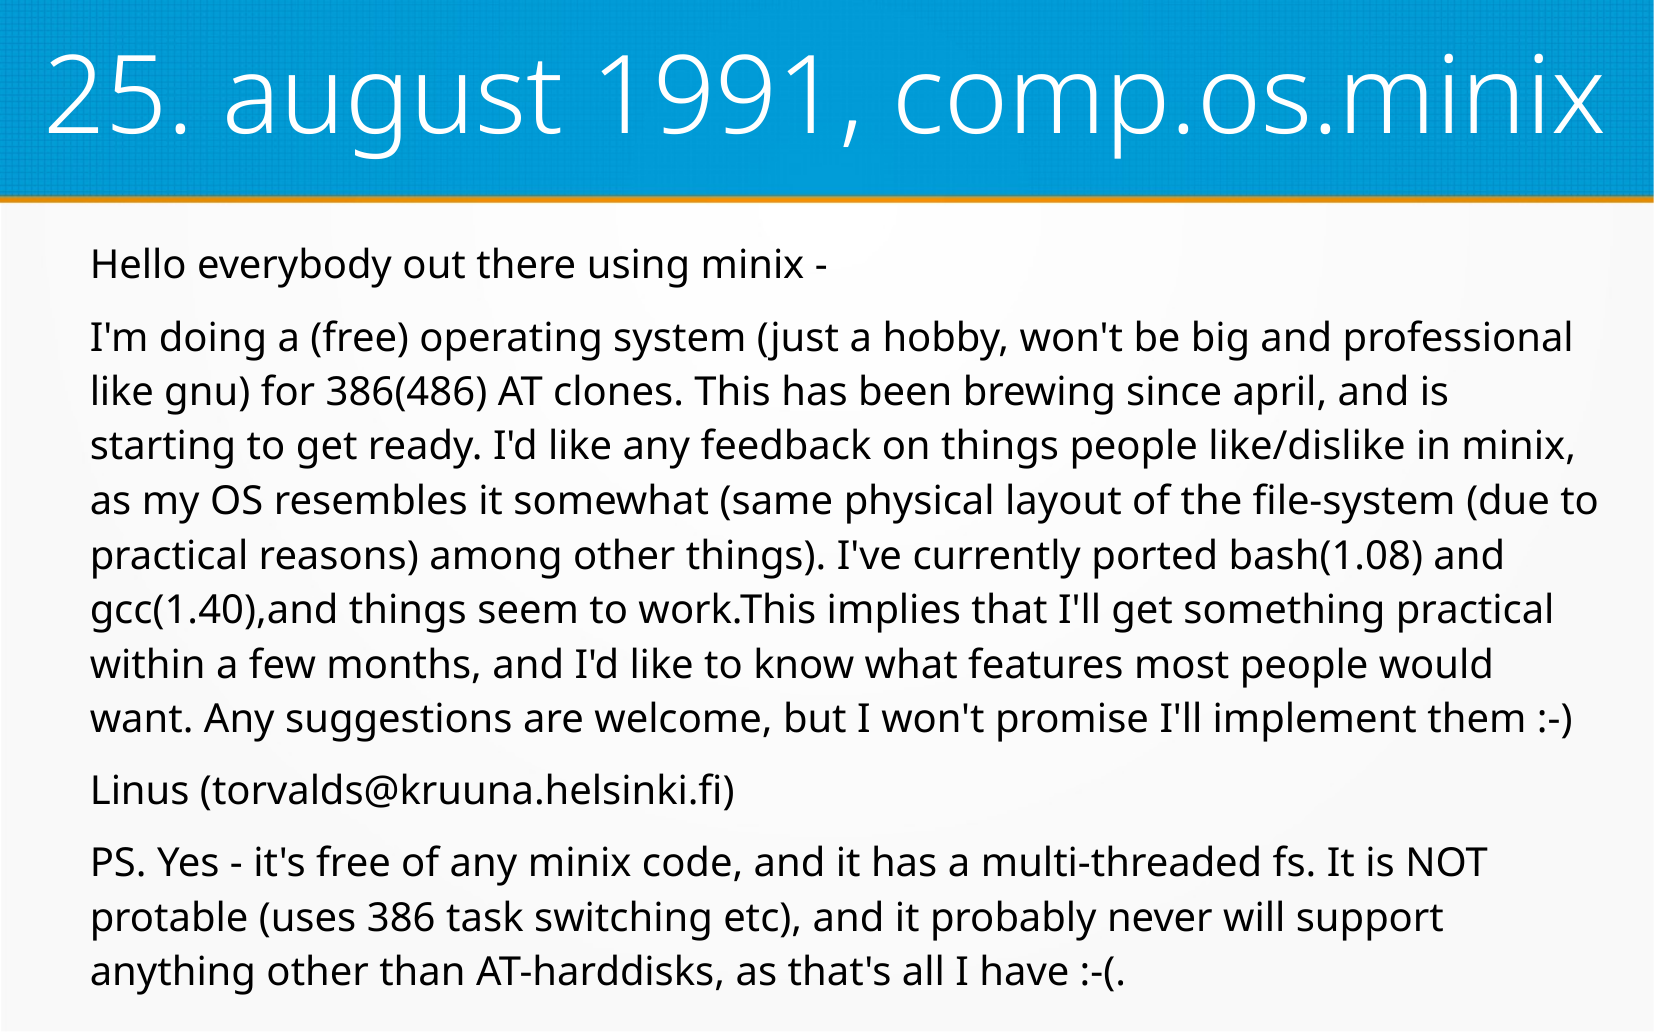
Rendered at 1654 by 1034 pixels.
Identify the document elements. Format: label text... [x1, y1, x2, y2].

list Hello everybody out there using minix - I'm doing a (free) operating system (just a hobby, won't be big and professional like gnu) for 386(486) AT clones. This has been brewing since april, and is starting to get ready. I'd like any feedback on things people like/dislike in minix, as my OS resembles it somewhat (same physical layout of the file-system (due to practical reasons) among other things). I've currently ported bash(1.08) and gcc(1.40),and things seem to work.This implies that I'll get something practical within a few months, and I'd like to know what features most people would want. Any suggestions are welcome, but I won't promise I'll implement them :-) Linus (torvalds@kruuna.helsinki.fi) PS. Yes - it's free of any minix code, and it has a multi-threaded fs. It is NOT protable (uses 386 task switching etc), and it probably never will support anything other than AT-harddisks, as that's all I have :-(. [47, 236, 1607, 1002]
picture [0, 195, 1654, 1034]
title 25. august 1991, comp.os.minix [43, 0, 1619, 166]
